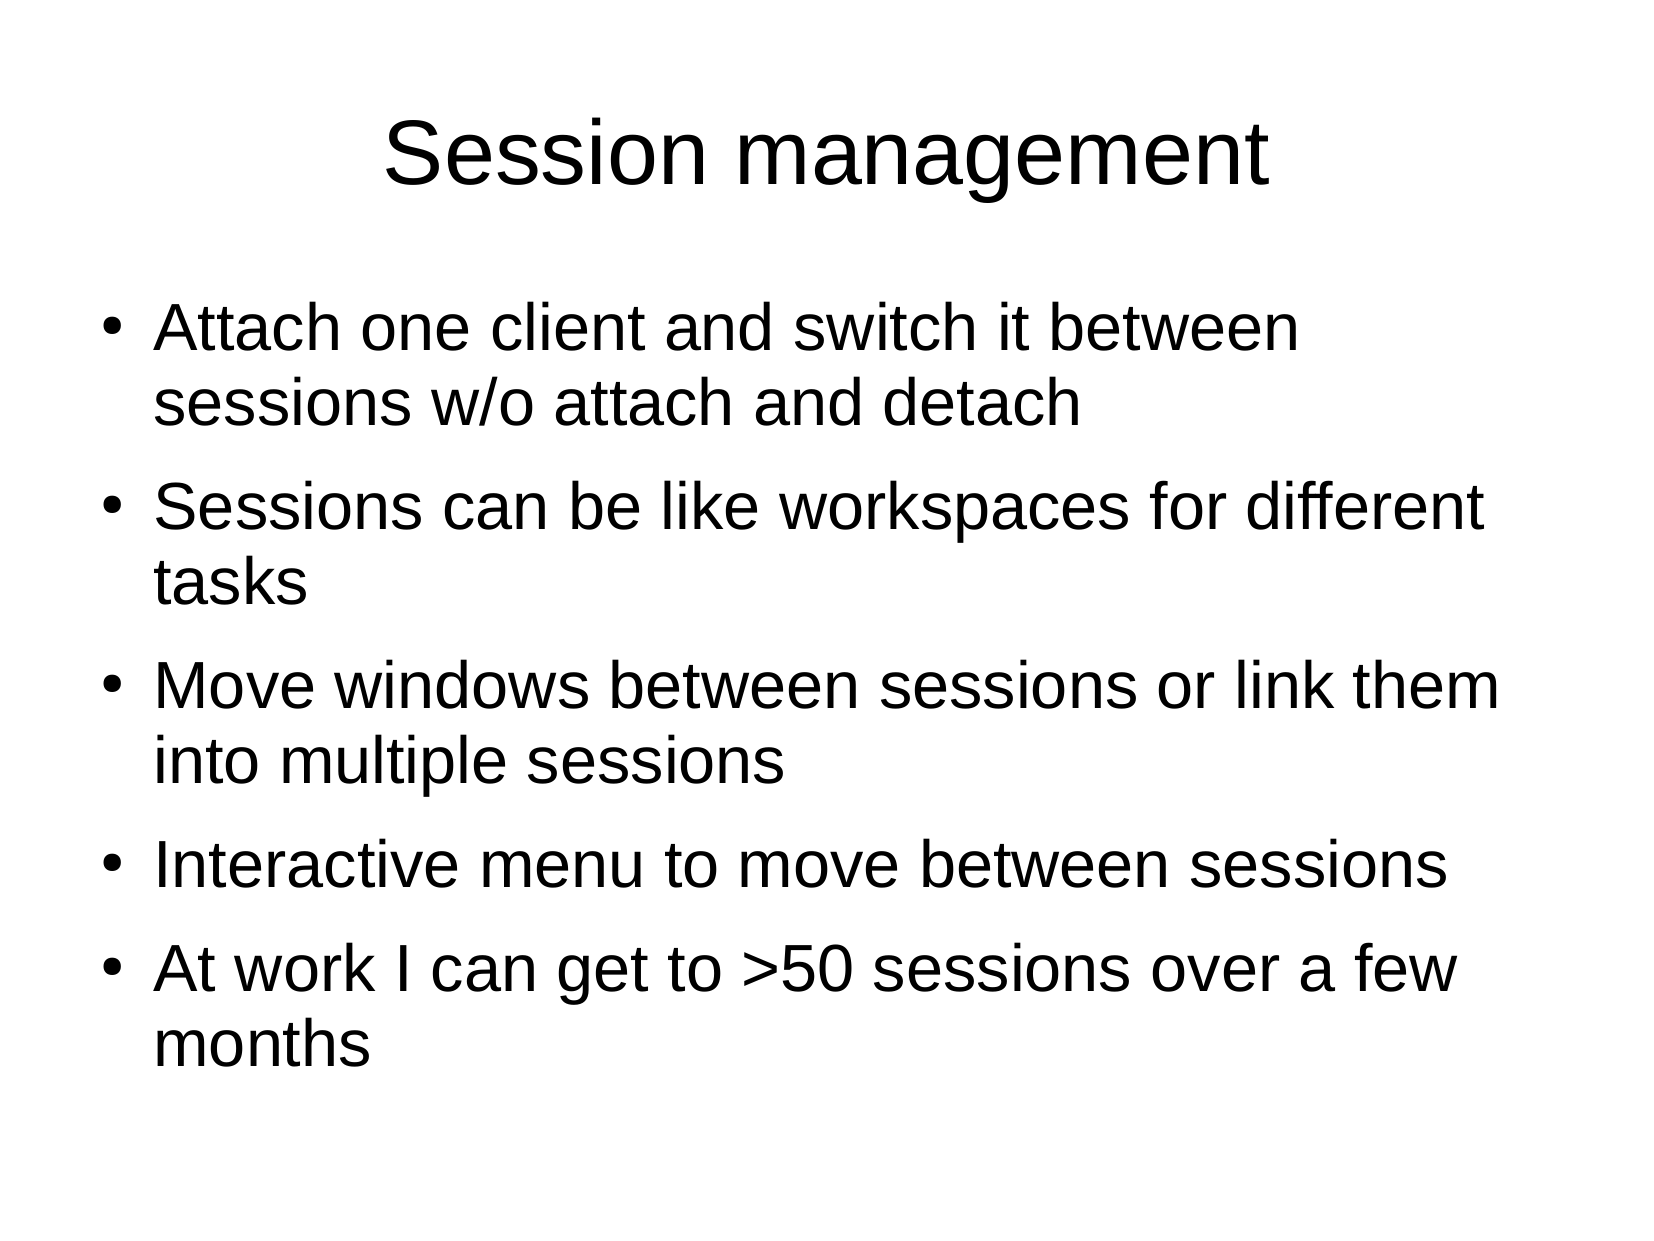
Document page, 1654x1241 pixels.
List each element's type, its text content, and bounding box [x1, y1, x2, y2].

title Session management [82, 49, 1571, 257]
list Attach one client and switch it between sessions w/o attach and detach Sessions can be like workspaces for different tasks Move windows between sessions or link them into multiple sessions Interactive menu to move between sessions At work I can get to >50 sessions over a few months [82, 290, 1571, 1109]
